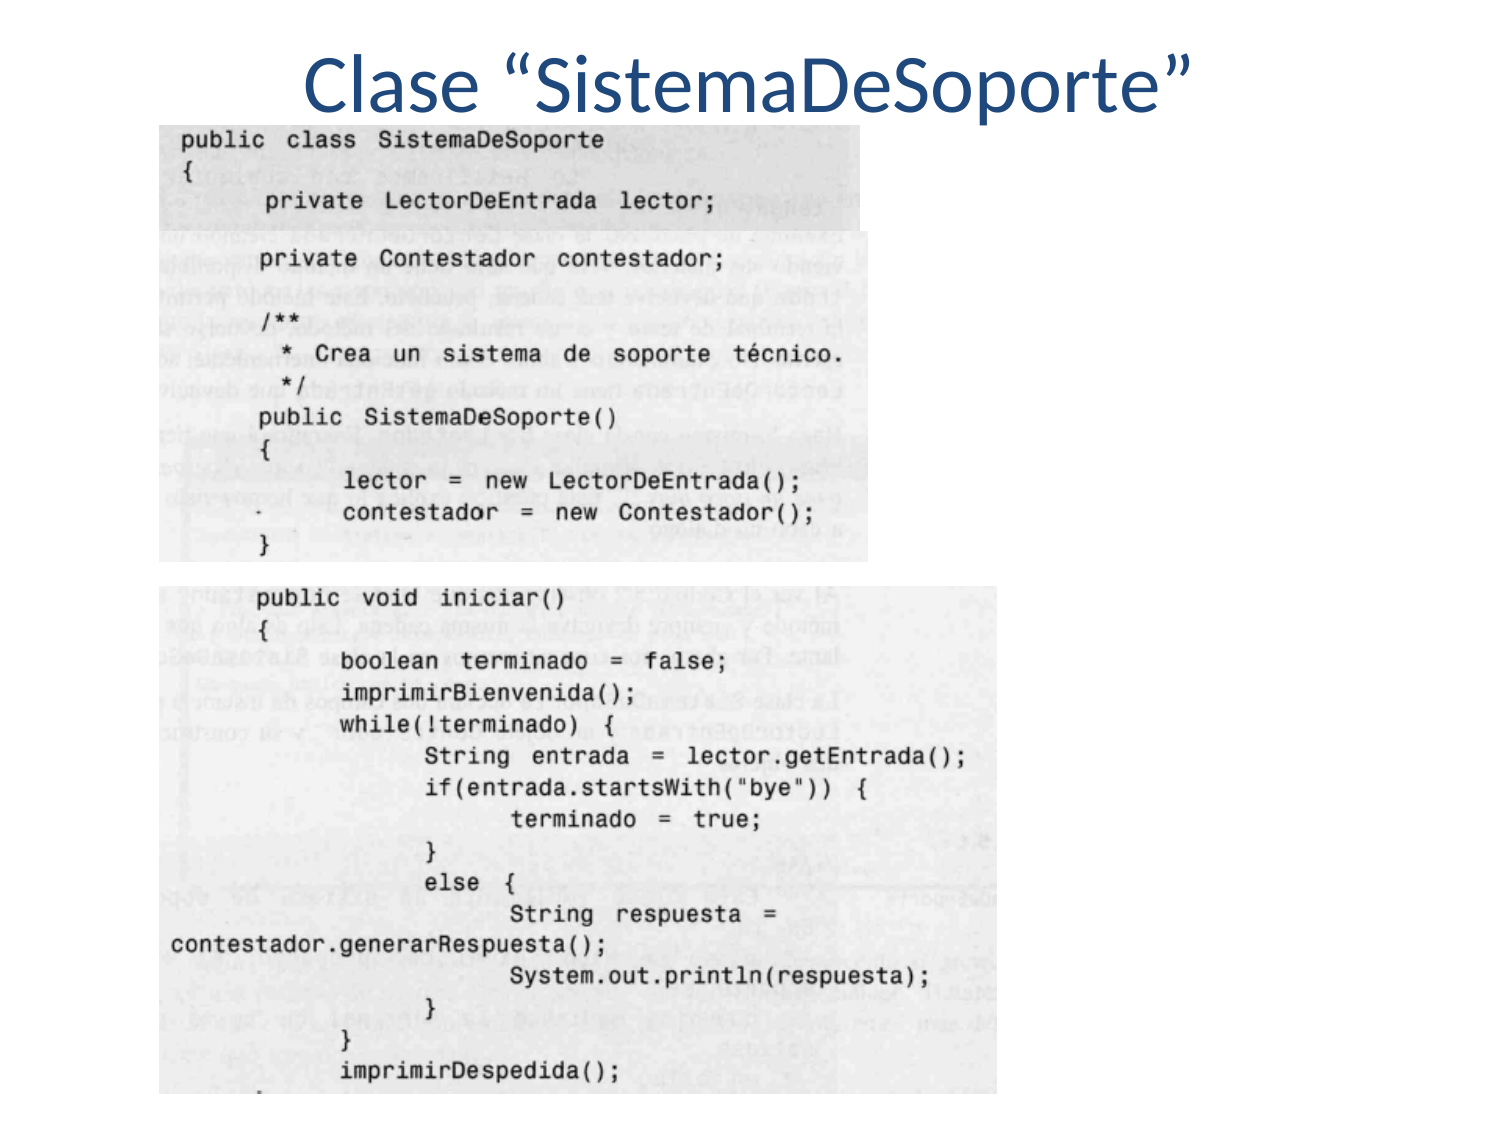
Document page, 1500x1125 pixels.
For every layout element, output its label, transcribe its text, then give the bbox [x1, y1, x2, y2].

title Clase “SistemaDeSoporte” [75, 45, 1426, 114]
picture [159, 586, 997, 1094]
picture [159, 125, 868, 562]
